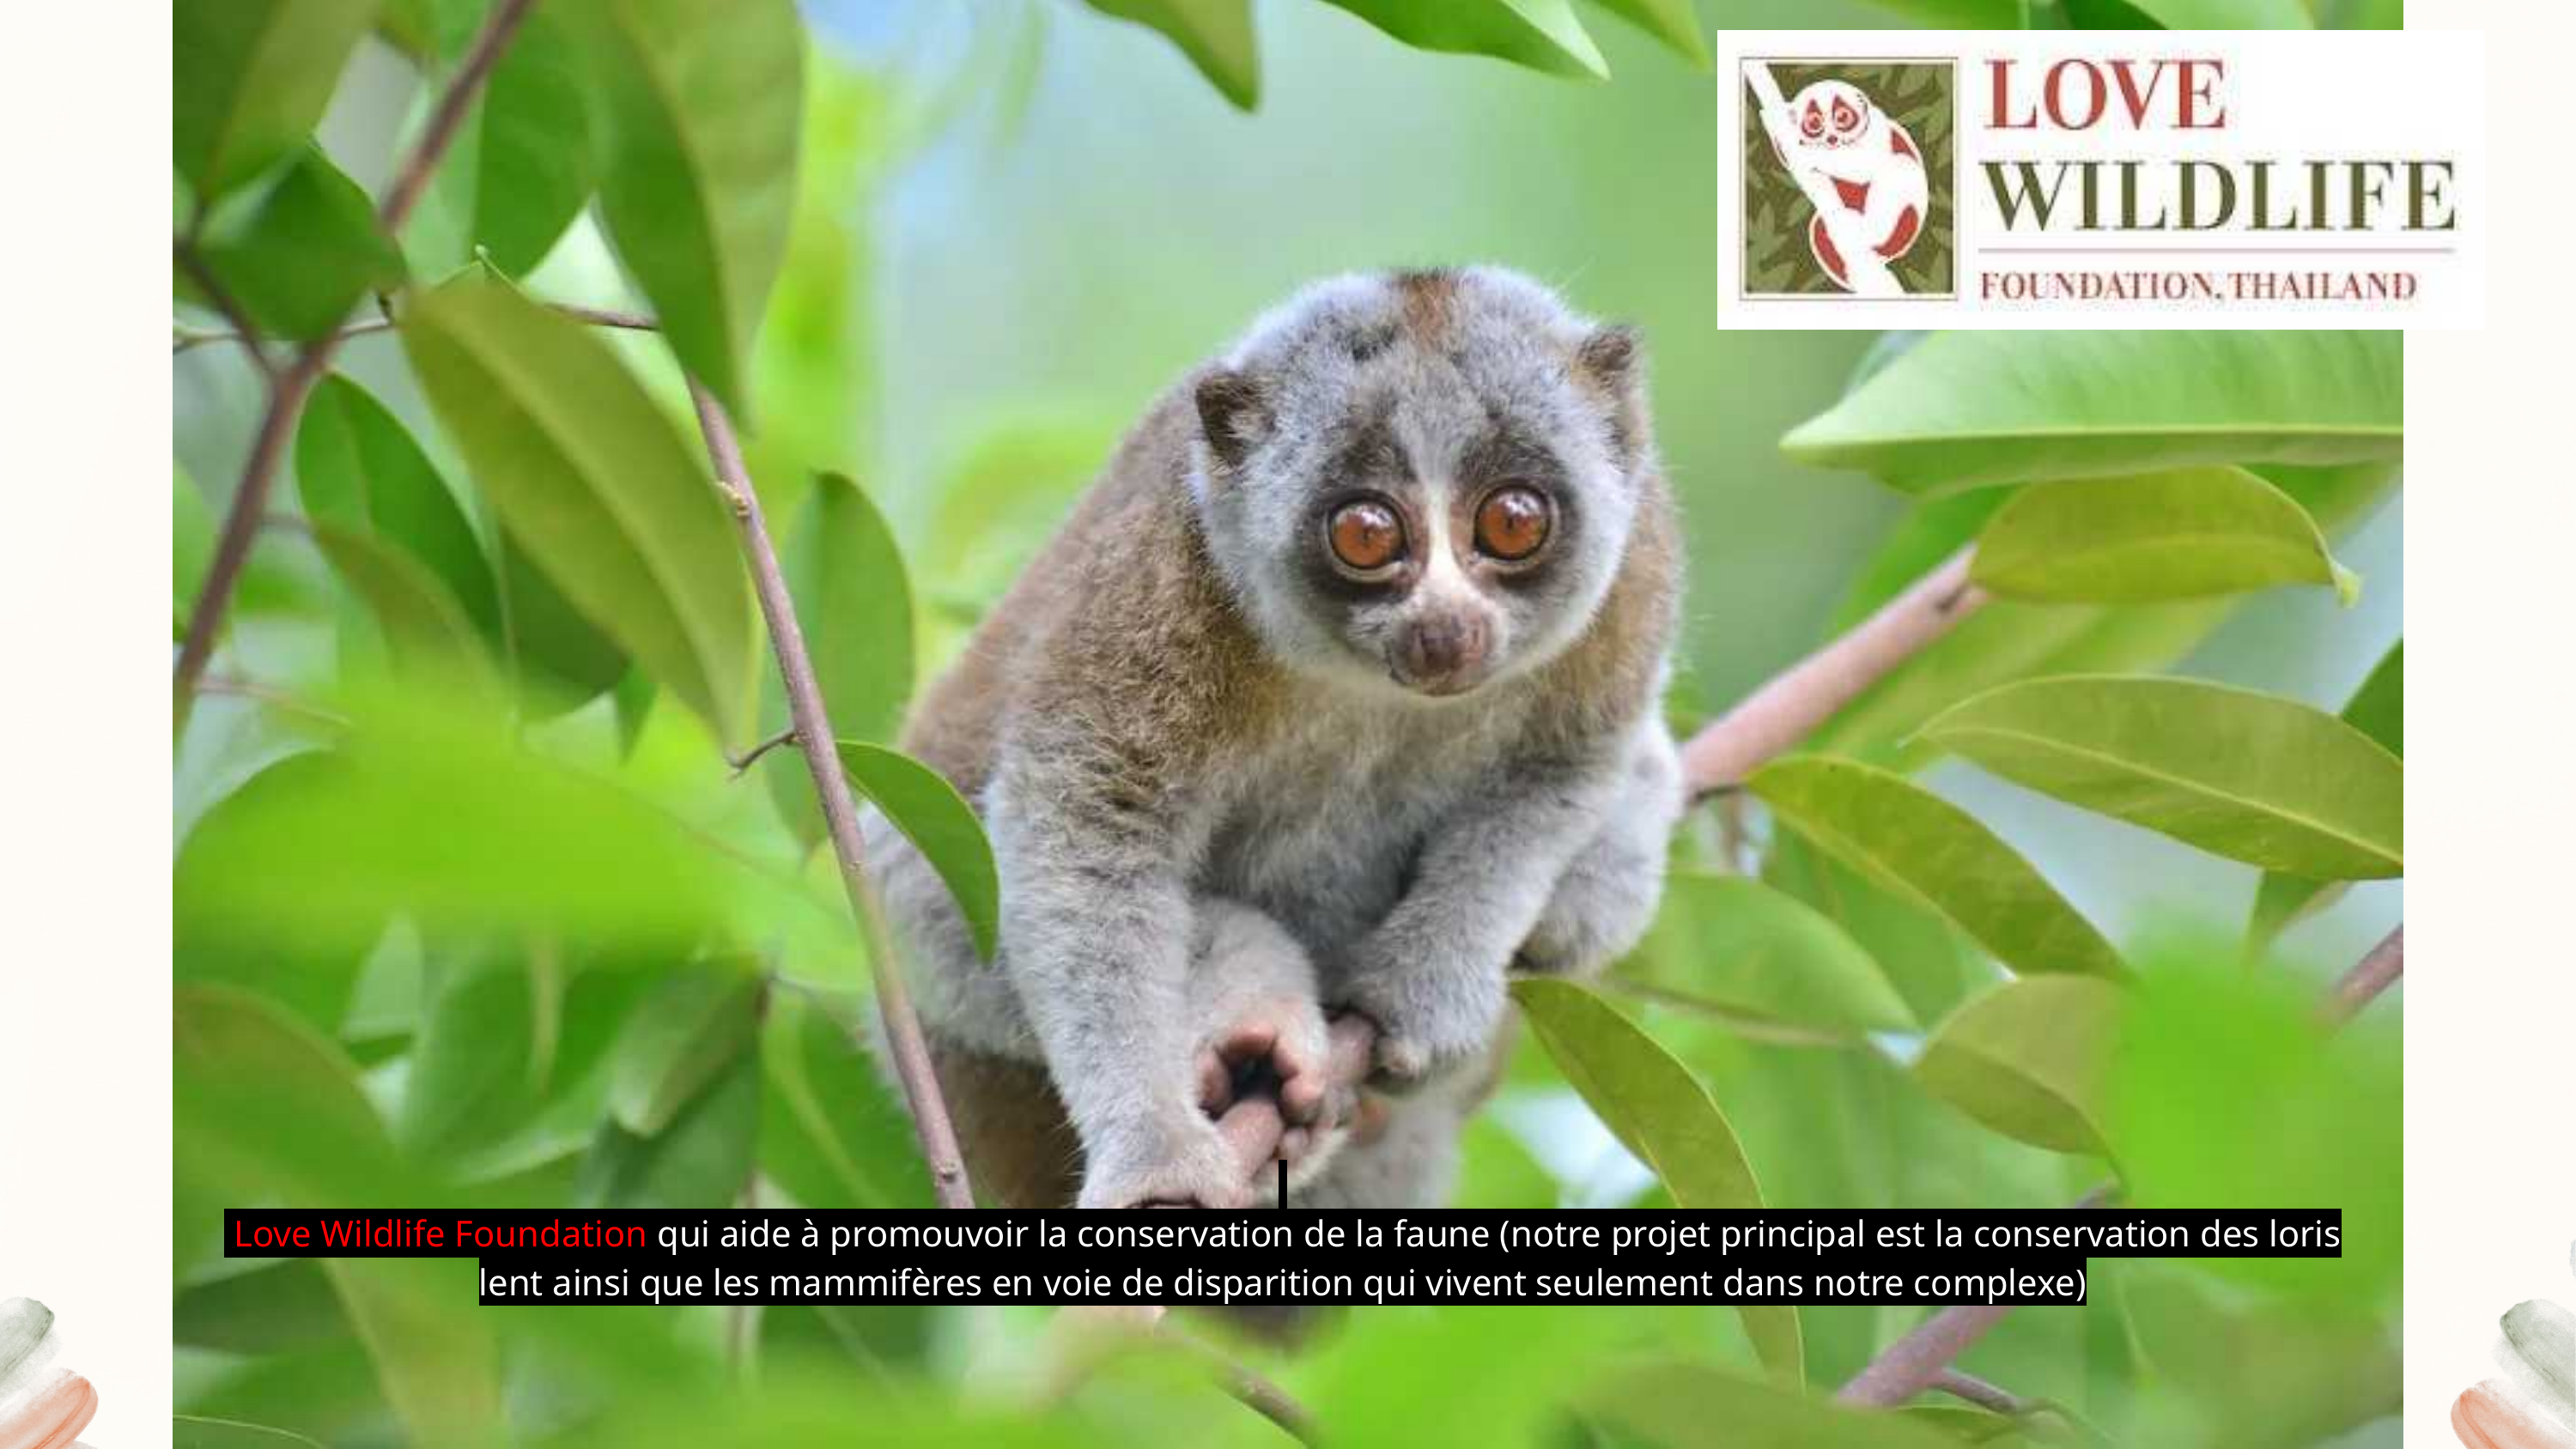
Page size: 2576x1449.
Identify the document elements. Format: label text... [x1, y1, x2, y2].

text_box Love Wildlife Foundation qui aide à promouvoir la conservation de la faune (notre projet principal est la conservation des loris lent ainsi que les mammifères en voie de disparition qui vivent seulement dans notre complexe) [203, 1153, 2363, 1345]
picture [0, 0, 2576, 1449]
